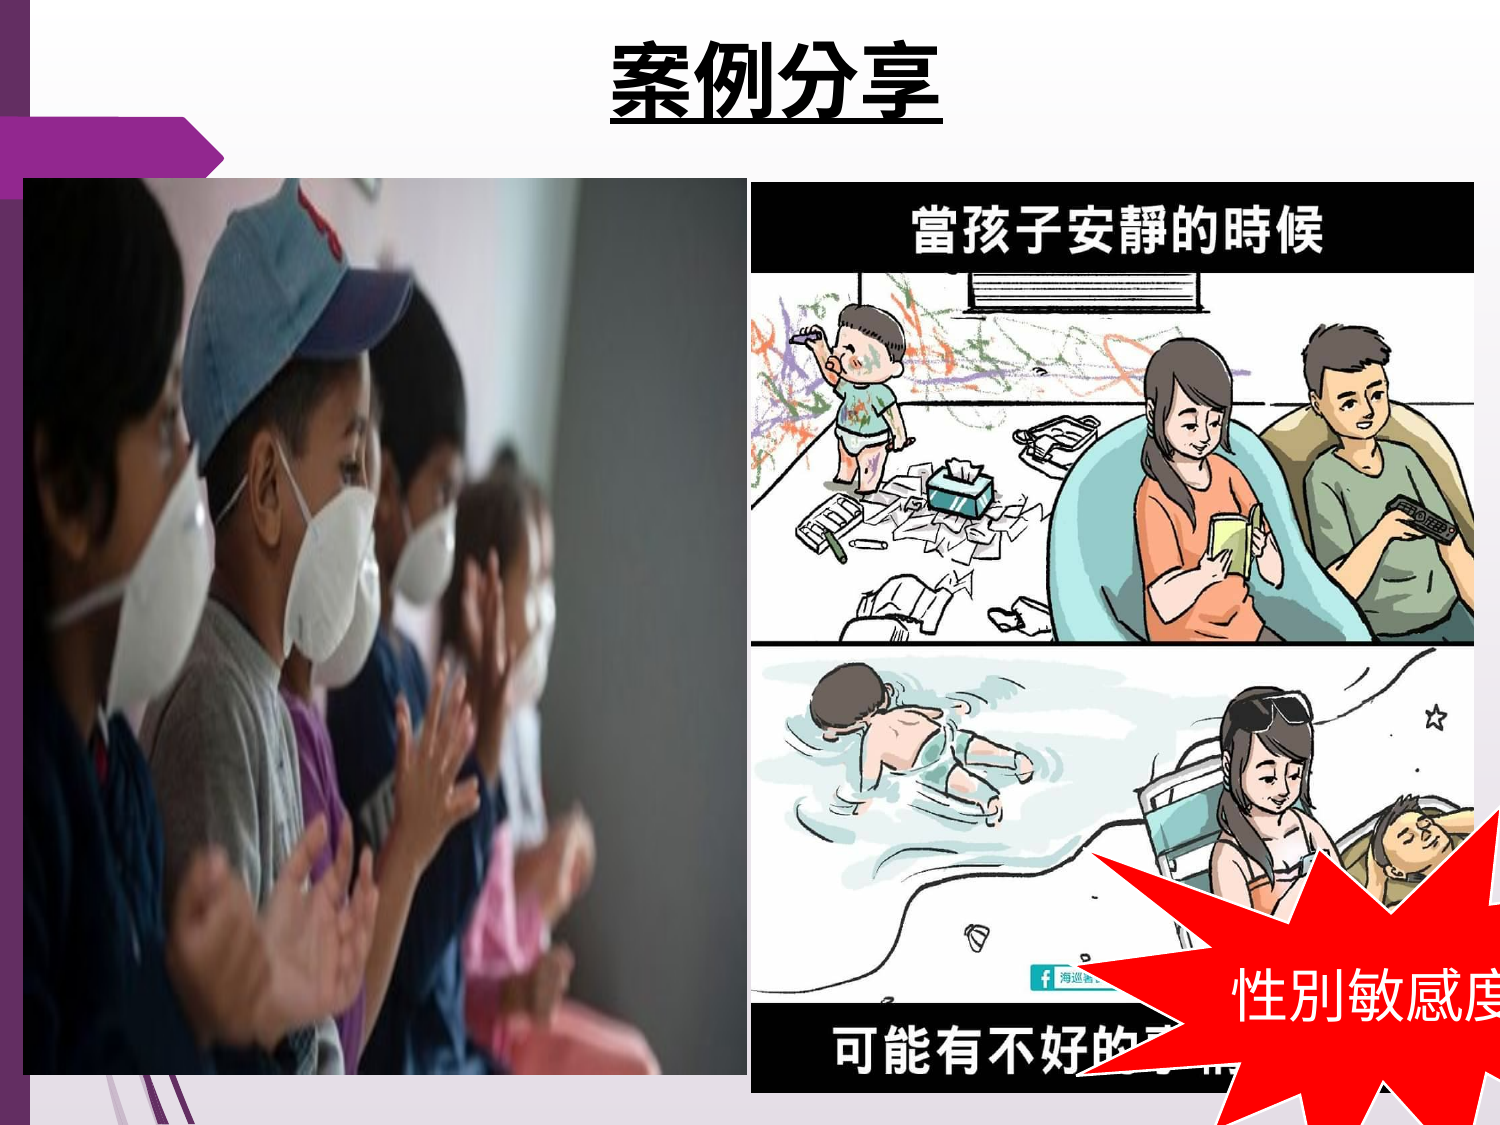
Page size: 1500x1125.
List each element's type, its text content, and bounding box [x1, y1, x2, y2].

picture [751, 182, 1474, 1093]
text_box 性別敏感度 [1072, 806, 1500, 1125]
text_box 案例分享 [53, 20, 1500, 137]
picture [1379, 1084, 1392, 1093]
picture [23, 178, 747, 1075]
